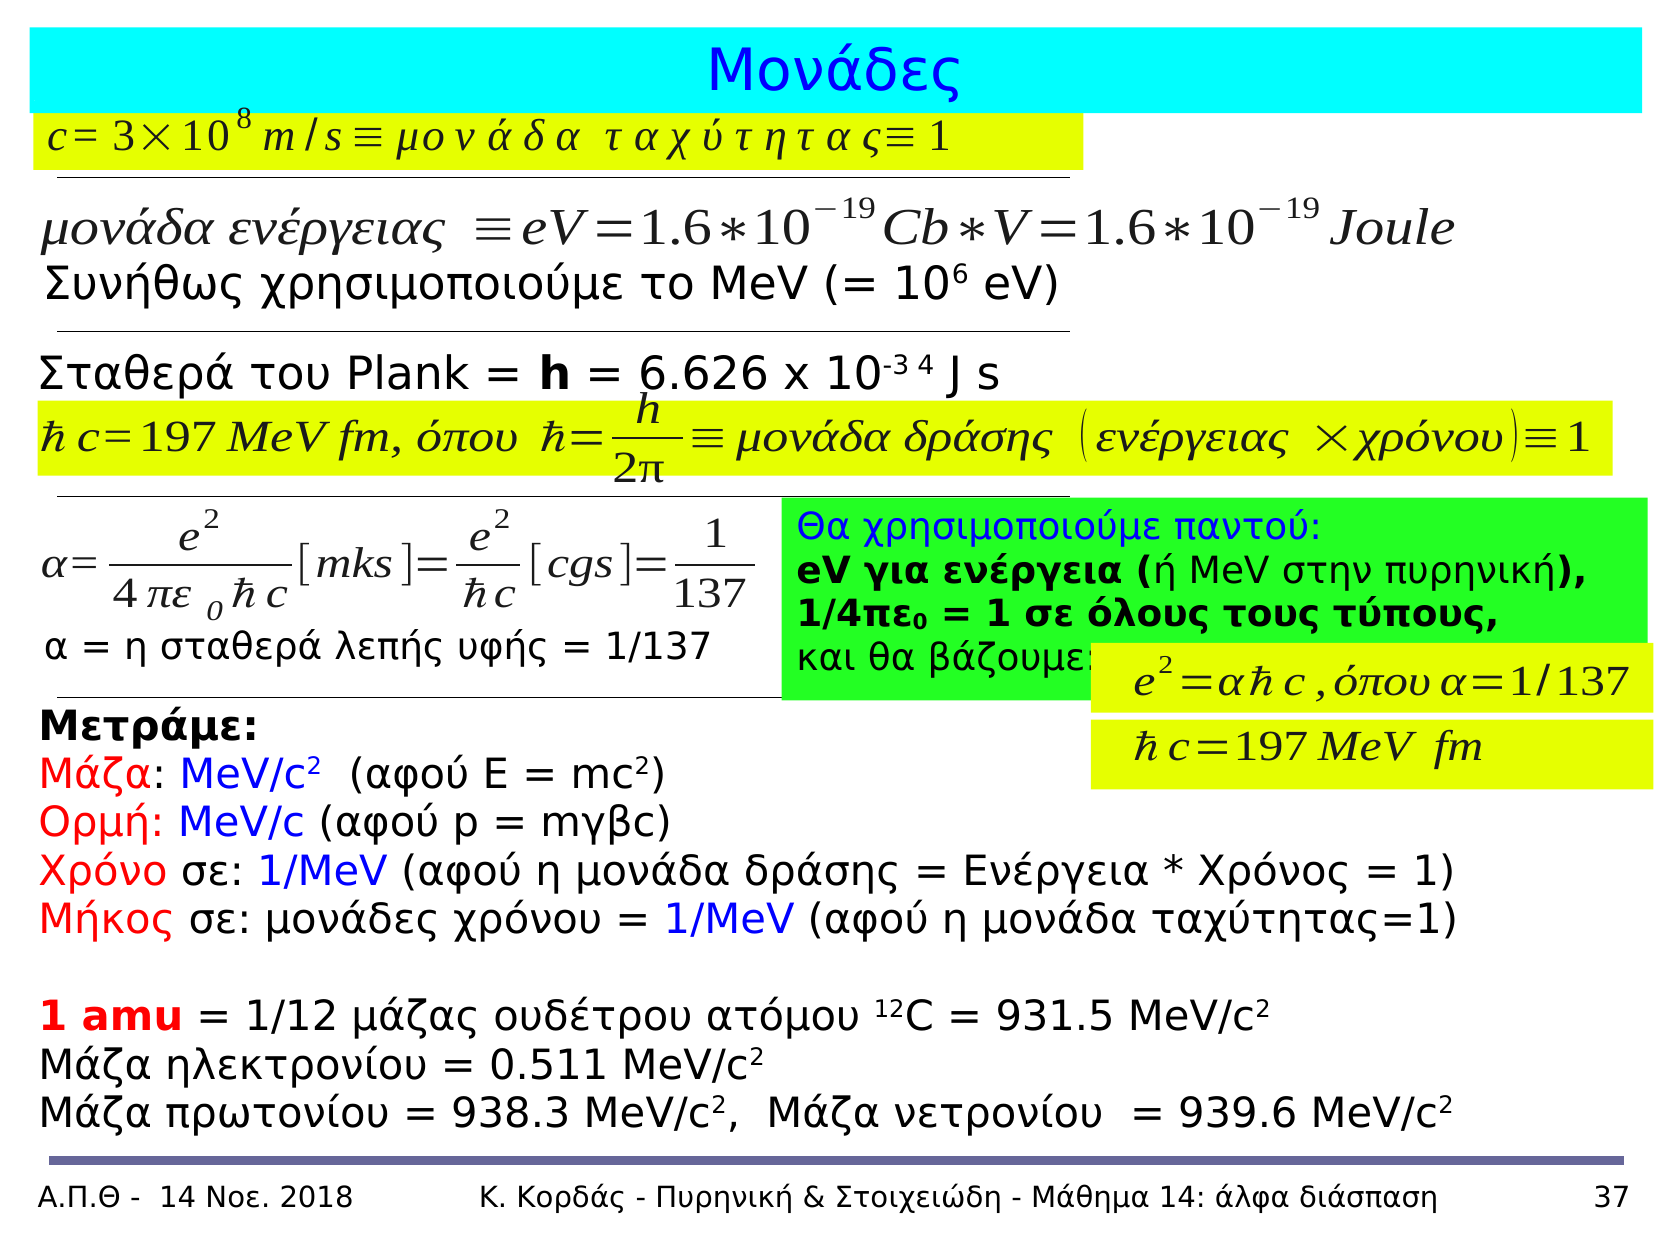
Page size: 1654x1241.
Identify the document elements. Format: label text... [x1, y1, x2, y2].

text_box Θα χρησιμοποιούμε παντού: eV για ενέργεια (ή MeV στην πυρηνική), 1/4πε0 = 1 σε όλους τους τύπους, και θα βάζουμε: [781, 497, 1648, 701]
text_box [983, 114, 1084, 170]
chart [1120, 720, 1502, 773]
chart [27, 381, 1609, 497]
text_box [1609, 400, 1613, 476]
chart [1120, 649, 1647, 708]
text_box Συνήθως χρησιμοποιούμε το MeV (= 106 eV) [27, 249, 1453, 319]
chart [28, 501, 776, 629]
text_box [1090, 642, 1654, 713]
text_box [1090, 719, 1654, 790]
chart [34, 100, 983, 173]
title Μονάδες [29, 27, 1643, 114]
text_box Μετράμε: Μάζα: MeV/c2 (αφού Ε = mc2) Ορμή: MeV/c (αφού p = mγβc) Χρόνο σε: 1/MeV (αφού η μονάδα δράσης = Ενέργεια * Xρόνος = 1) Μήκος σε: μονάδες χρόνου = 1/MeV (αφού η μονάδα ταχύτητας=1) 1 amu = 1/12 μάζας ουδέτρου ατόμου 12C = 931.5 MeV/c2 Mάζα ηλεκτρονίου = 0.511 MeV/c2 Μάζα πρωτονίου = 938.3 MeV/c2, Μάζα νετρονίου = 939.6 MeV/c2 [23, 693, 1639, 1154]
chart [22, 189, 1480, 260]
text_box Σταθερά του Plank = h = 6.626 x 10-3 4 J s [21, 339, 1016, 410]
text_box α = η σταθερά λεπής υφής = 1/137 [29, 617, 753, 677]
